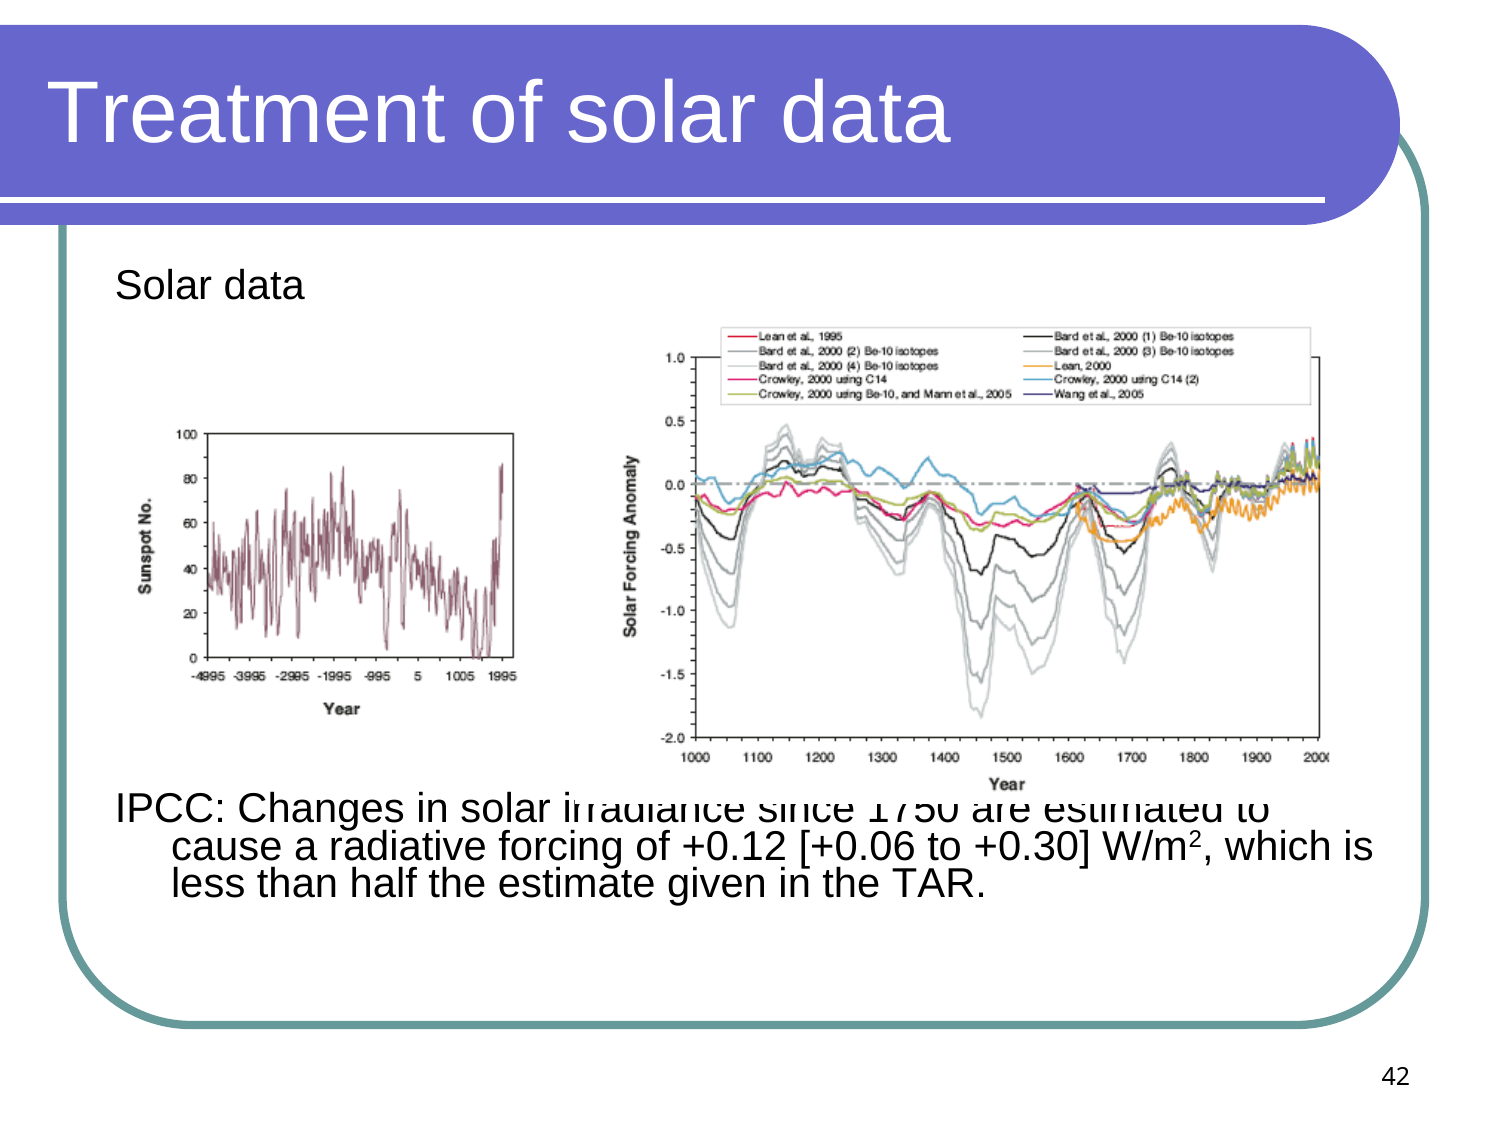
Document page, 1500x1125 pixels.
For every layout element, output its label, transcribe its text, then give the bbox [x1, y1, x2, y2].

title Treatment of solar data [31, 37, 1347, 188]
list Solar data IPCC: Changes in solar irradiance since 1750 are estimated to cause a radiative forcing of +0.12 [+0.06 to +0.30] W/m2, which is less than half the estimate given in the TAR. [99, 262, 1401, 1003]
picture [575, 299, 1407, 804]
picture [87, 399, 526, 733]
